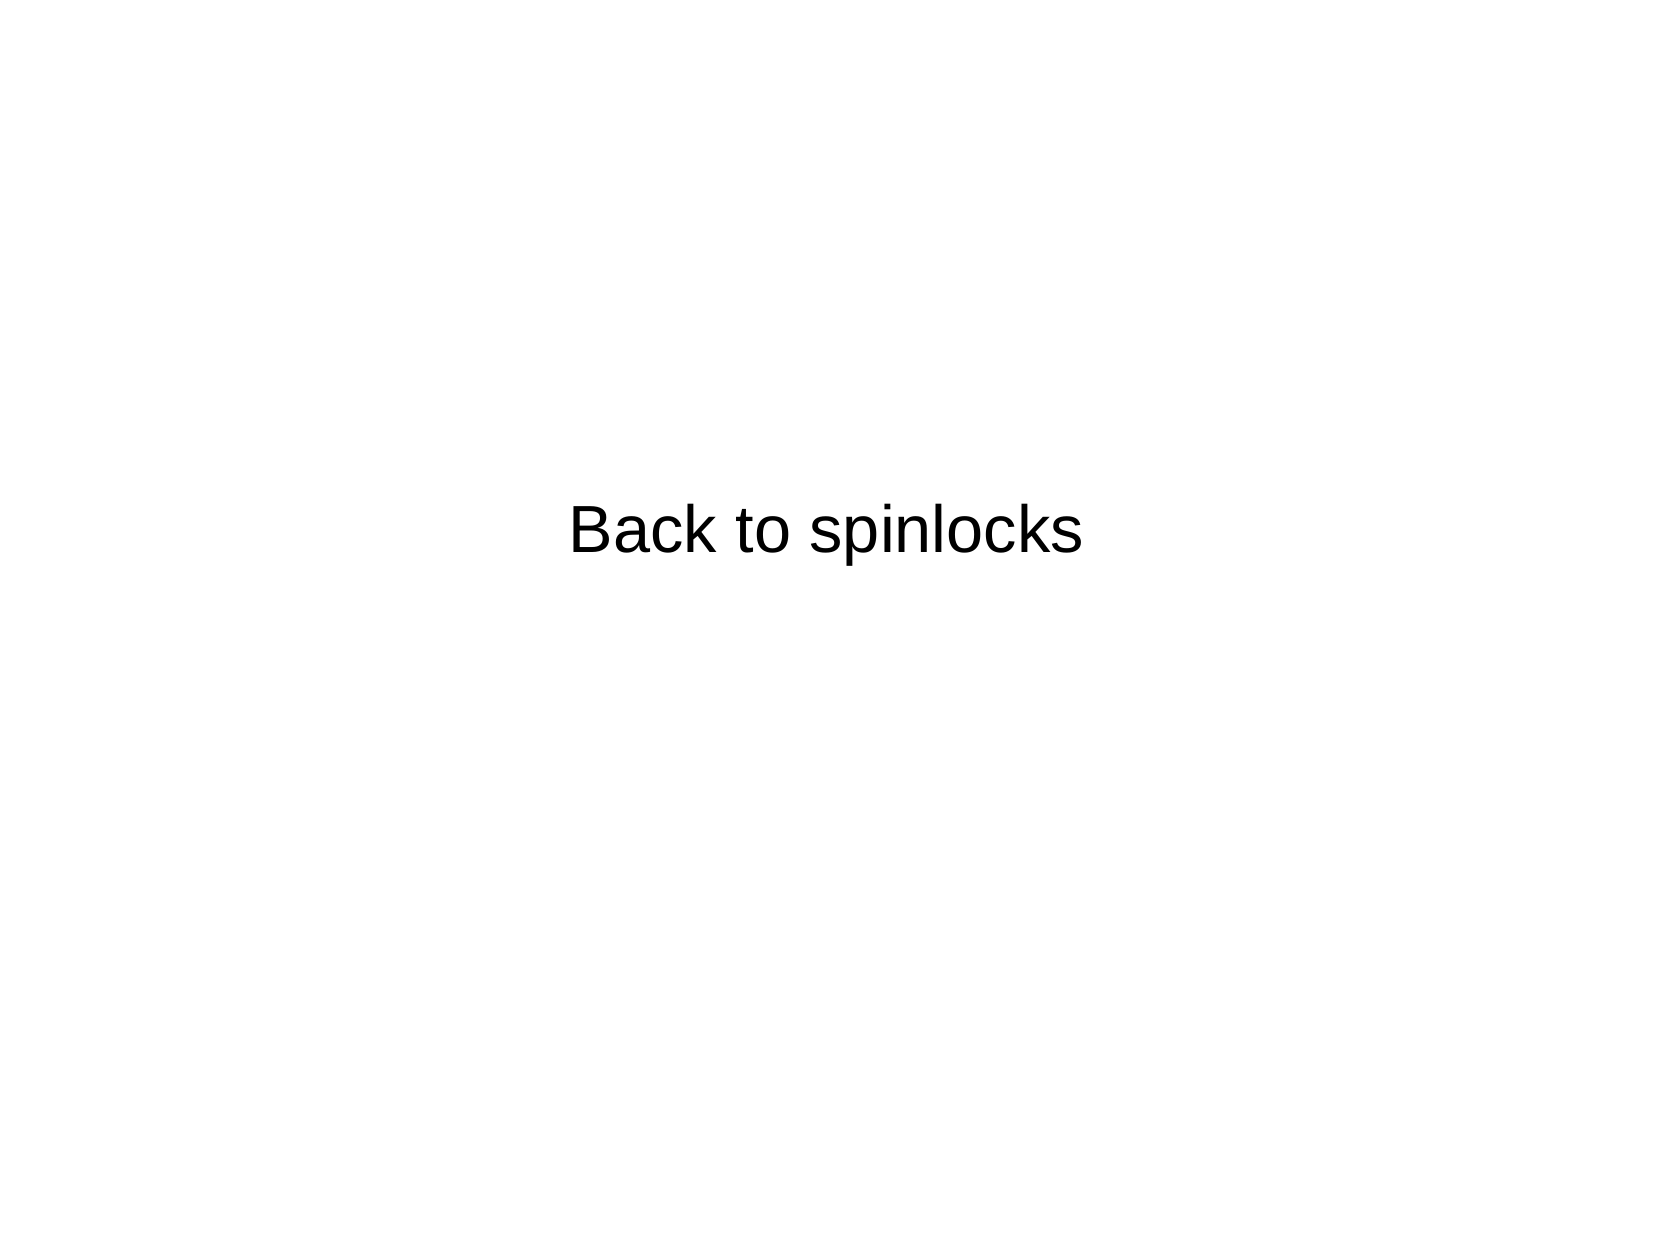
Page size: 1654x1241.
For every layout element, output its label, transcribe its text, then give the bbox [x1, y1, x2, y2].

subtitle Back to spinlocks [82, 49, 1571, 1010]
